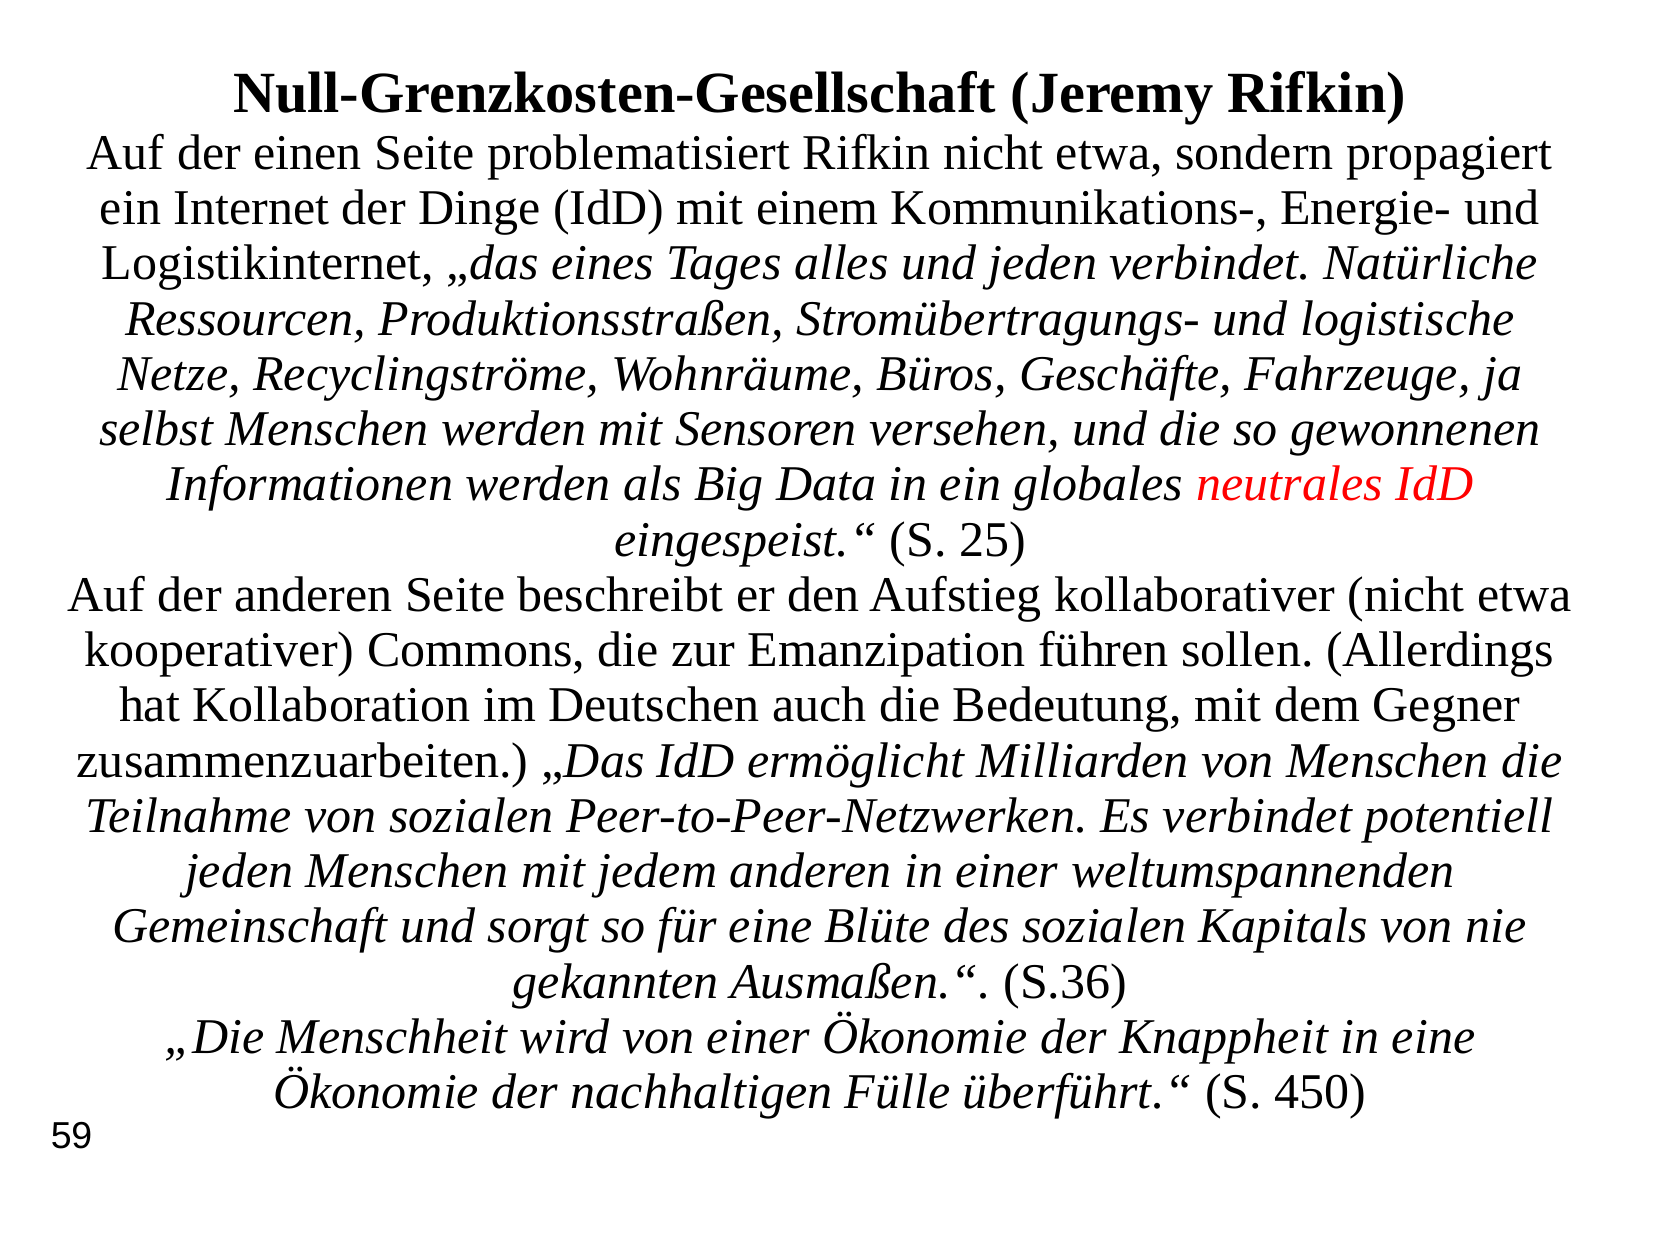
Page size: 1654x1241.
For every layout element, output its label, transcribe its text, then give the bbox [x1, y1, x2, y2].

text_box <Nummer> [36, 1107, 254, 1178]
text_box Null-Grenzkosten-Gesellschaft (Jeremy Rifkin) Auf der einen Seite problematisiert Rifkin nicht etwa, sondern propagiert ein Internet der Dinge (IdD) mit einem Kommunikations-, Energie- und Logistikinternet, „das eines Tages alles und jeden verbindet. Natürliche Ressourcen, Produktionsstraßen, Stromübertragungs- und logistische Netze, Recyclingströme, Wohnräume, Büros, Geschäfte, Fahrzeuge, ja selbst Menschen werden mit Sensoren versehen, und die so gewonnenen Informationen werden als Big Data in ein globales neutrales IdD eingespeist.“ (S. 25) Auf der anderen Seite beschreibt er den Aufstieg kollaborativer (nicht etwa kooperativer) Commons, die zur Emanzipation führen sollen. (Allerdings hat Kollaboration im Deutschen auch die Bedeutung, mit dem Gegner zusammenzuarbeiten.) „Das IdD ermöglicht Milliarden von Menschen die Teilnahme von sozialen Peer-to-Peer-Netzwerken. Es verbindet potentiell jeden Menschen mit jedem anderen in einer weltumspannenden Gemeinschaft und sorgt so für eine Blüte des sozialen Kapitals von nie gekannten Ausmaßen.“. (S.36) „Die Menschheit wird von einer Ökonomie der Knappheit in eine Ökonomie der nachhaltigen Fülle überführt.“ (S. 450) [52, 52, 1606, 1136]
